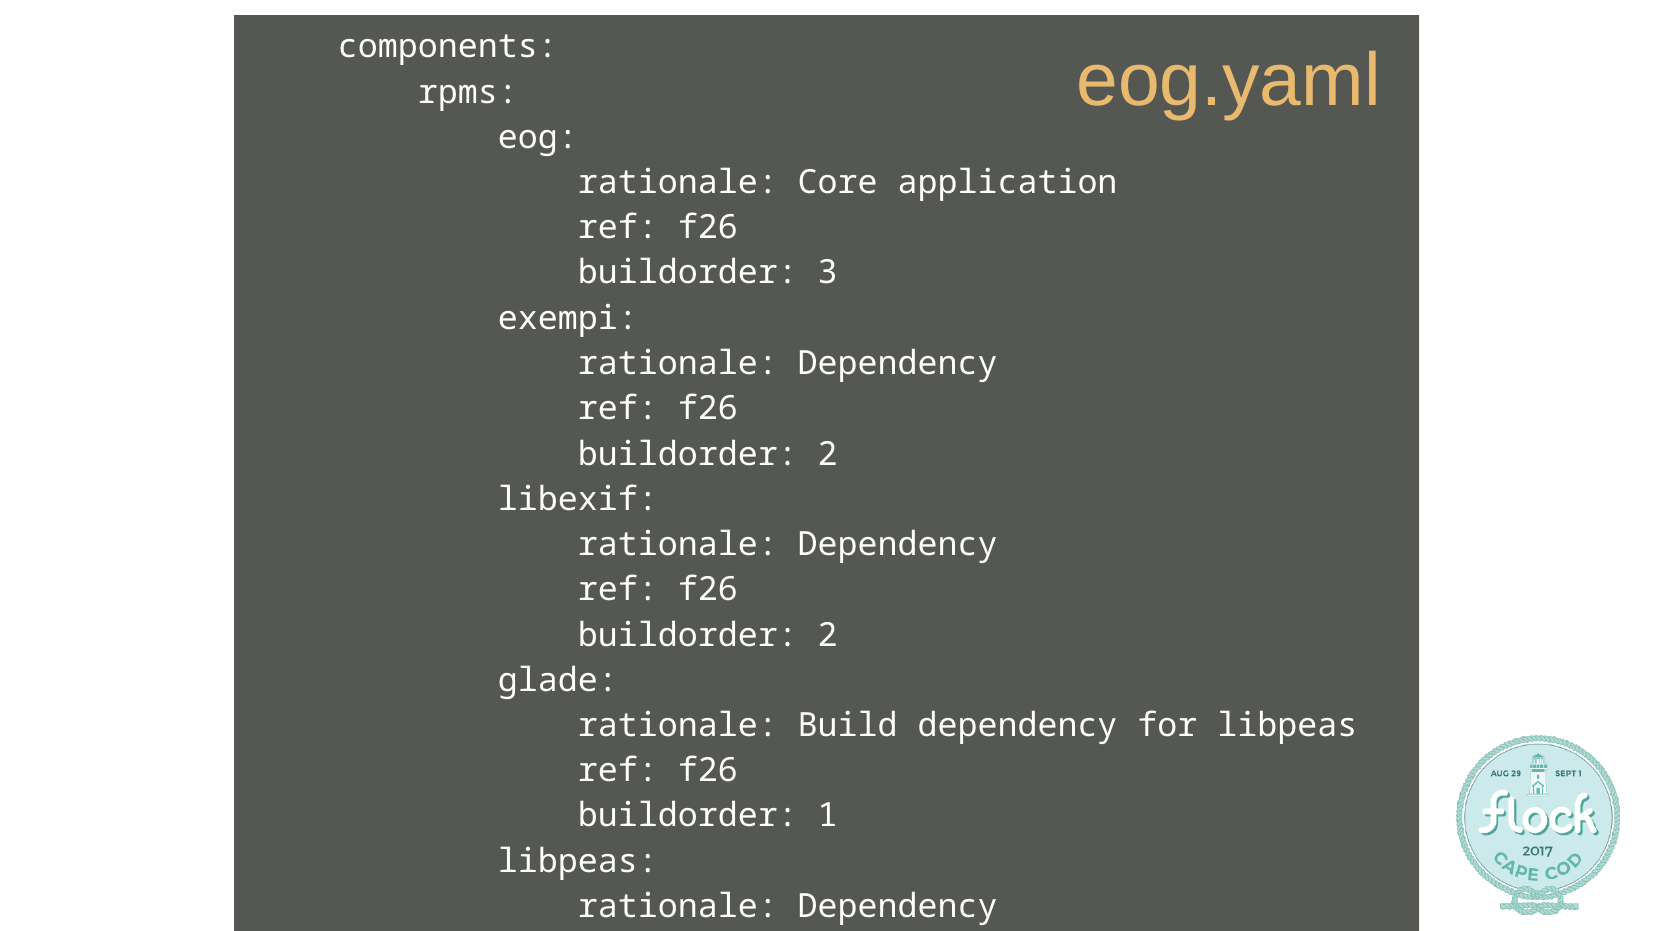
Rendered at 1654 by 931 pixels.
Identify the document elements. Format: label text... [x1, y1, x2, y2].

text_box components: rpms: eog: rationale: Core application ref: f26 buildorder: 3 exempi: rationale: Dependency ref: f26 buildorder: 2 libexif: rationale: Dependency ref: f26 buildorder: 2 glade: rationale: Build dependency for libpeas ref: f26 buildorder: 1 libpeas: rationale: Dependency ref: f26 buildorder: 2 [234, 15, 1420, 916]
text_box eog.yaml [1061, 30, 1396, 116]
picture [1456, 735, 1620, 915]
